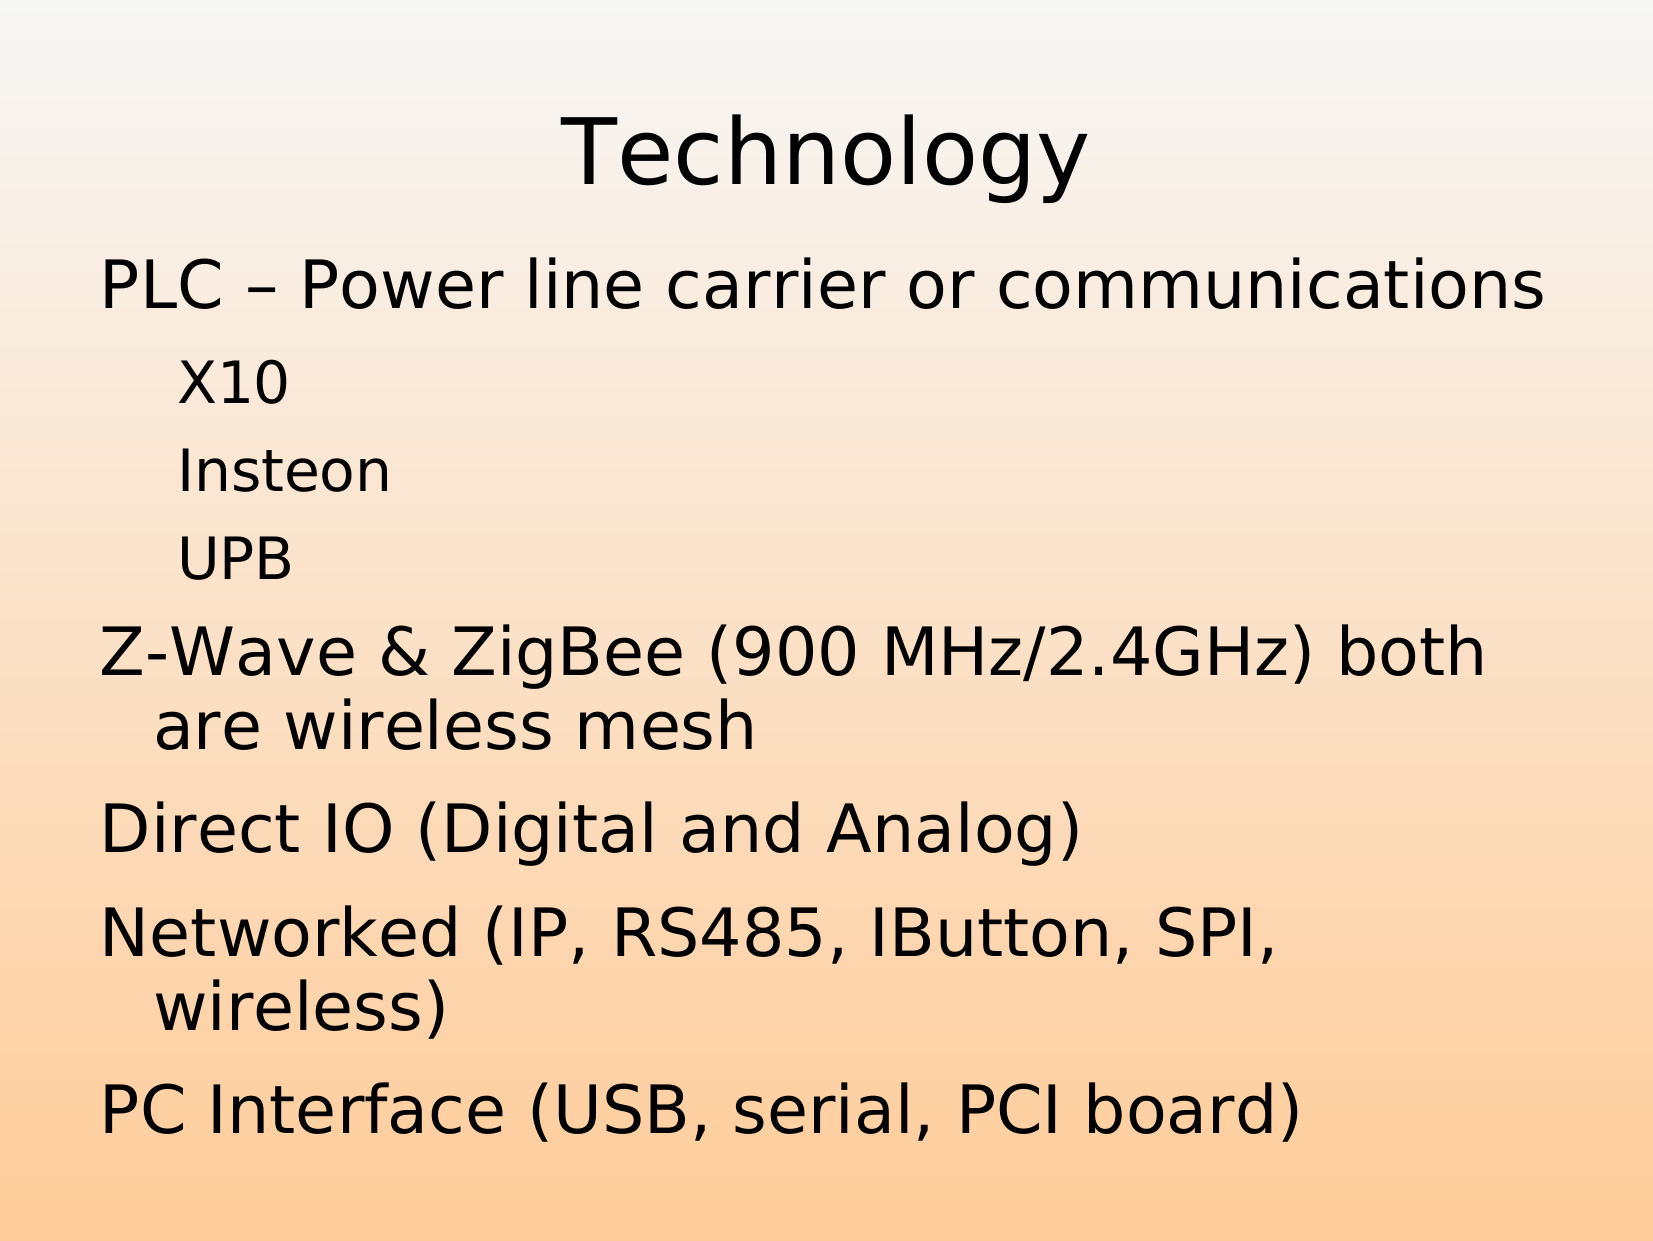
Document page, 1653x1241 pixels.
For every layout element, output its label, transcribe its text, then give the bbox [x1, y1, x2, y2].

list PLC – Power line carrier or communications X10 Insteon UPB Z-Wave & ZigBee (900 MHz/2.4GHz) both are wireless mesh Direct IO (Digital and Analog)‏ Networked (IP, RS485, IButton, SPI, wireless)‏ PC Interface (USB, serial, PCI board) [82, 248, 1571, 1227]
title Technology [82, 56, 1571, 248]
